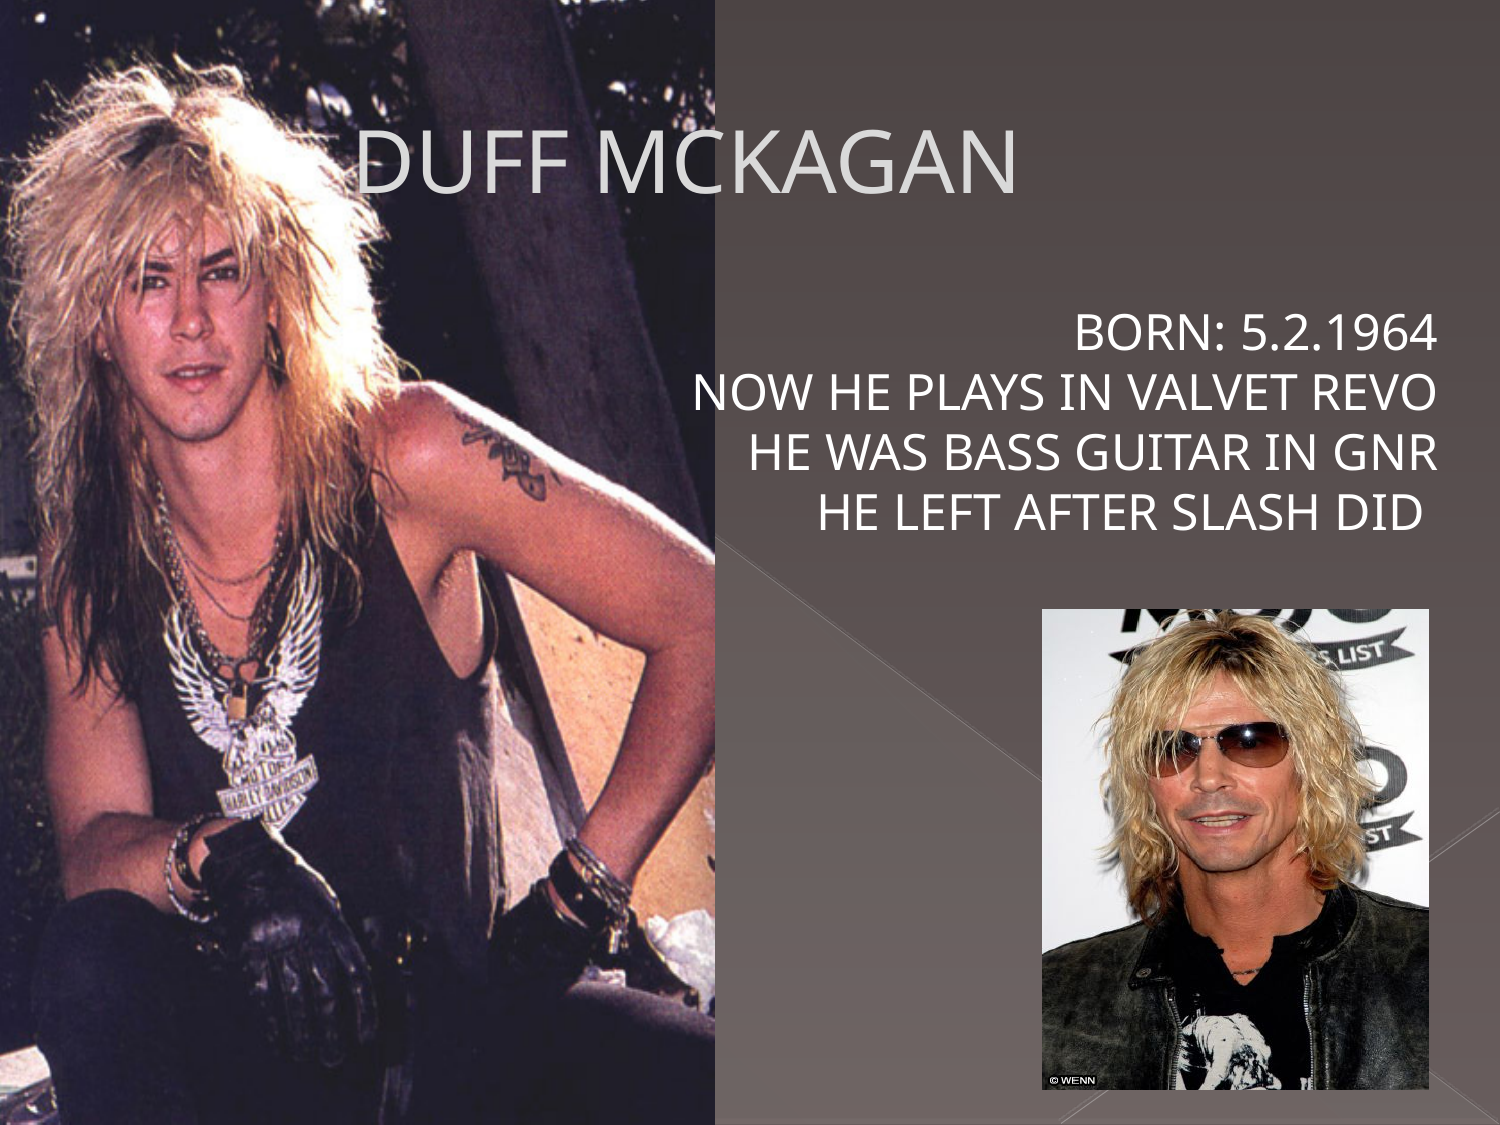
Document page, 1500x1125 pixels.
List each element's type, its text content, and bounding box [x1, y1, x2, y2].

text_box BORN: 5.2.1964 NOW HE PLAYS IN VALVET REVO HE WAS BASS GUITAR IN GNR HE LEFT AFTER SLASH DID [339, 292, 1454, 548]
picture [1042, 609, 1429, 1090]
picture [0, 0, 715, 1125]
title DUFF MCKAGAN [75, 43, 1425, 274]
